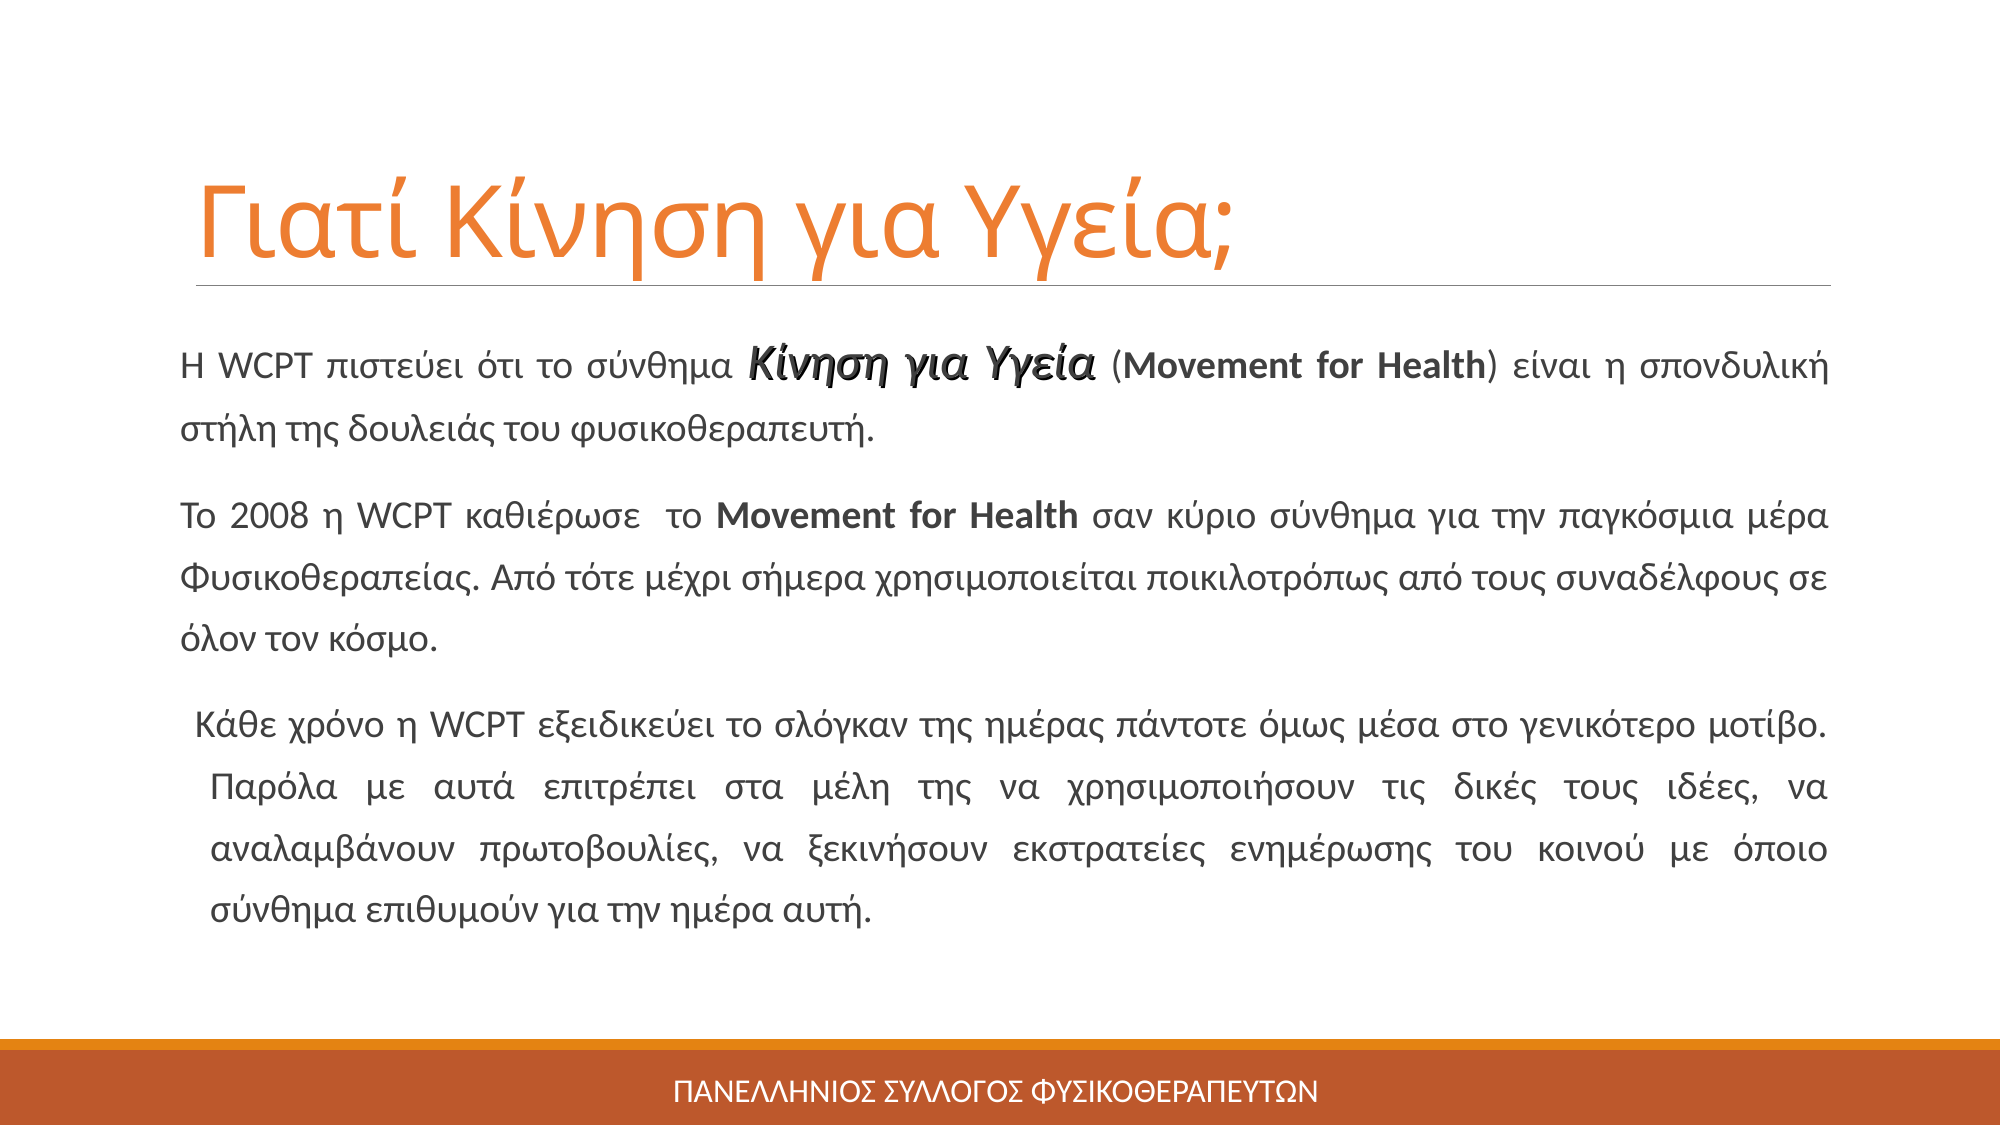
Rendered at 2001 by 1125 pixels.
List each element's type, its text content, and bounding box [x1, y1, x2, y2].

list Η WCPT πιστεύει ότι το σύνθημα Κίνηση για Υγεία (Movement for Health) είναι η σπονδυλική στήλη της δουλειάς του φυσικοθεραπευτή. Το 2008 η WCPT καθιέρωσε το Movement for Health σαν κύριο σύνθημα για την παγκόσμια μέρα Φυσικοθεραπείας. Από τότε μέχρι σήμερα χρησιμοποιείται ποικιλοτρόπως από τους συναδέλφους σε όλον τον κόσμο. Κάθε χρόνο η WCPT εξειδικεύει το σλόγκαν της ημέρας πάντοτε όμως μέσα στο γενικότερο μοτίβο. Παρόλα με αυτά επιτρέπει στα μέλη της να χρησιμοποιήσουν τις δικές τους ιδέες, να αναλαμβάνουν πρωτοβουλίες, να ξεκινήσουν εκστρατείες ενημέρωσης του κοινού με όποιο σύνθημα επιθυμούν για την ημέρα αυτή. [180, 302, 1831, 963]
title Γιατί Κίνηση για Υγεία; [180, 47, 1831, 286]
text_box ΠΑΝΕΛΛΗΝΙΟΣ ΣΥΛΛΟΓΟΣ ΦΥΣΙΚΟΘΕΡΑΠΕΥΤΩΝ [604, 1059, 1396, 1120]
